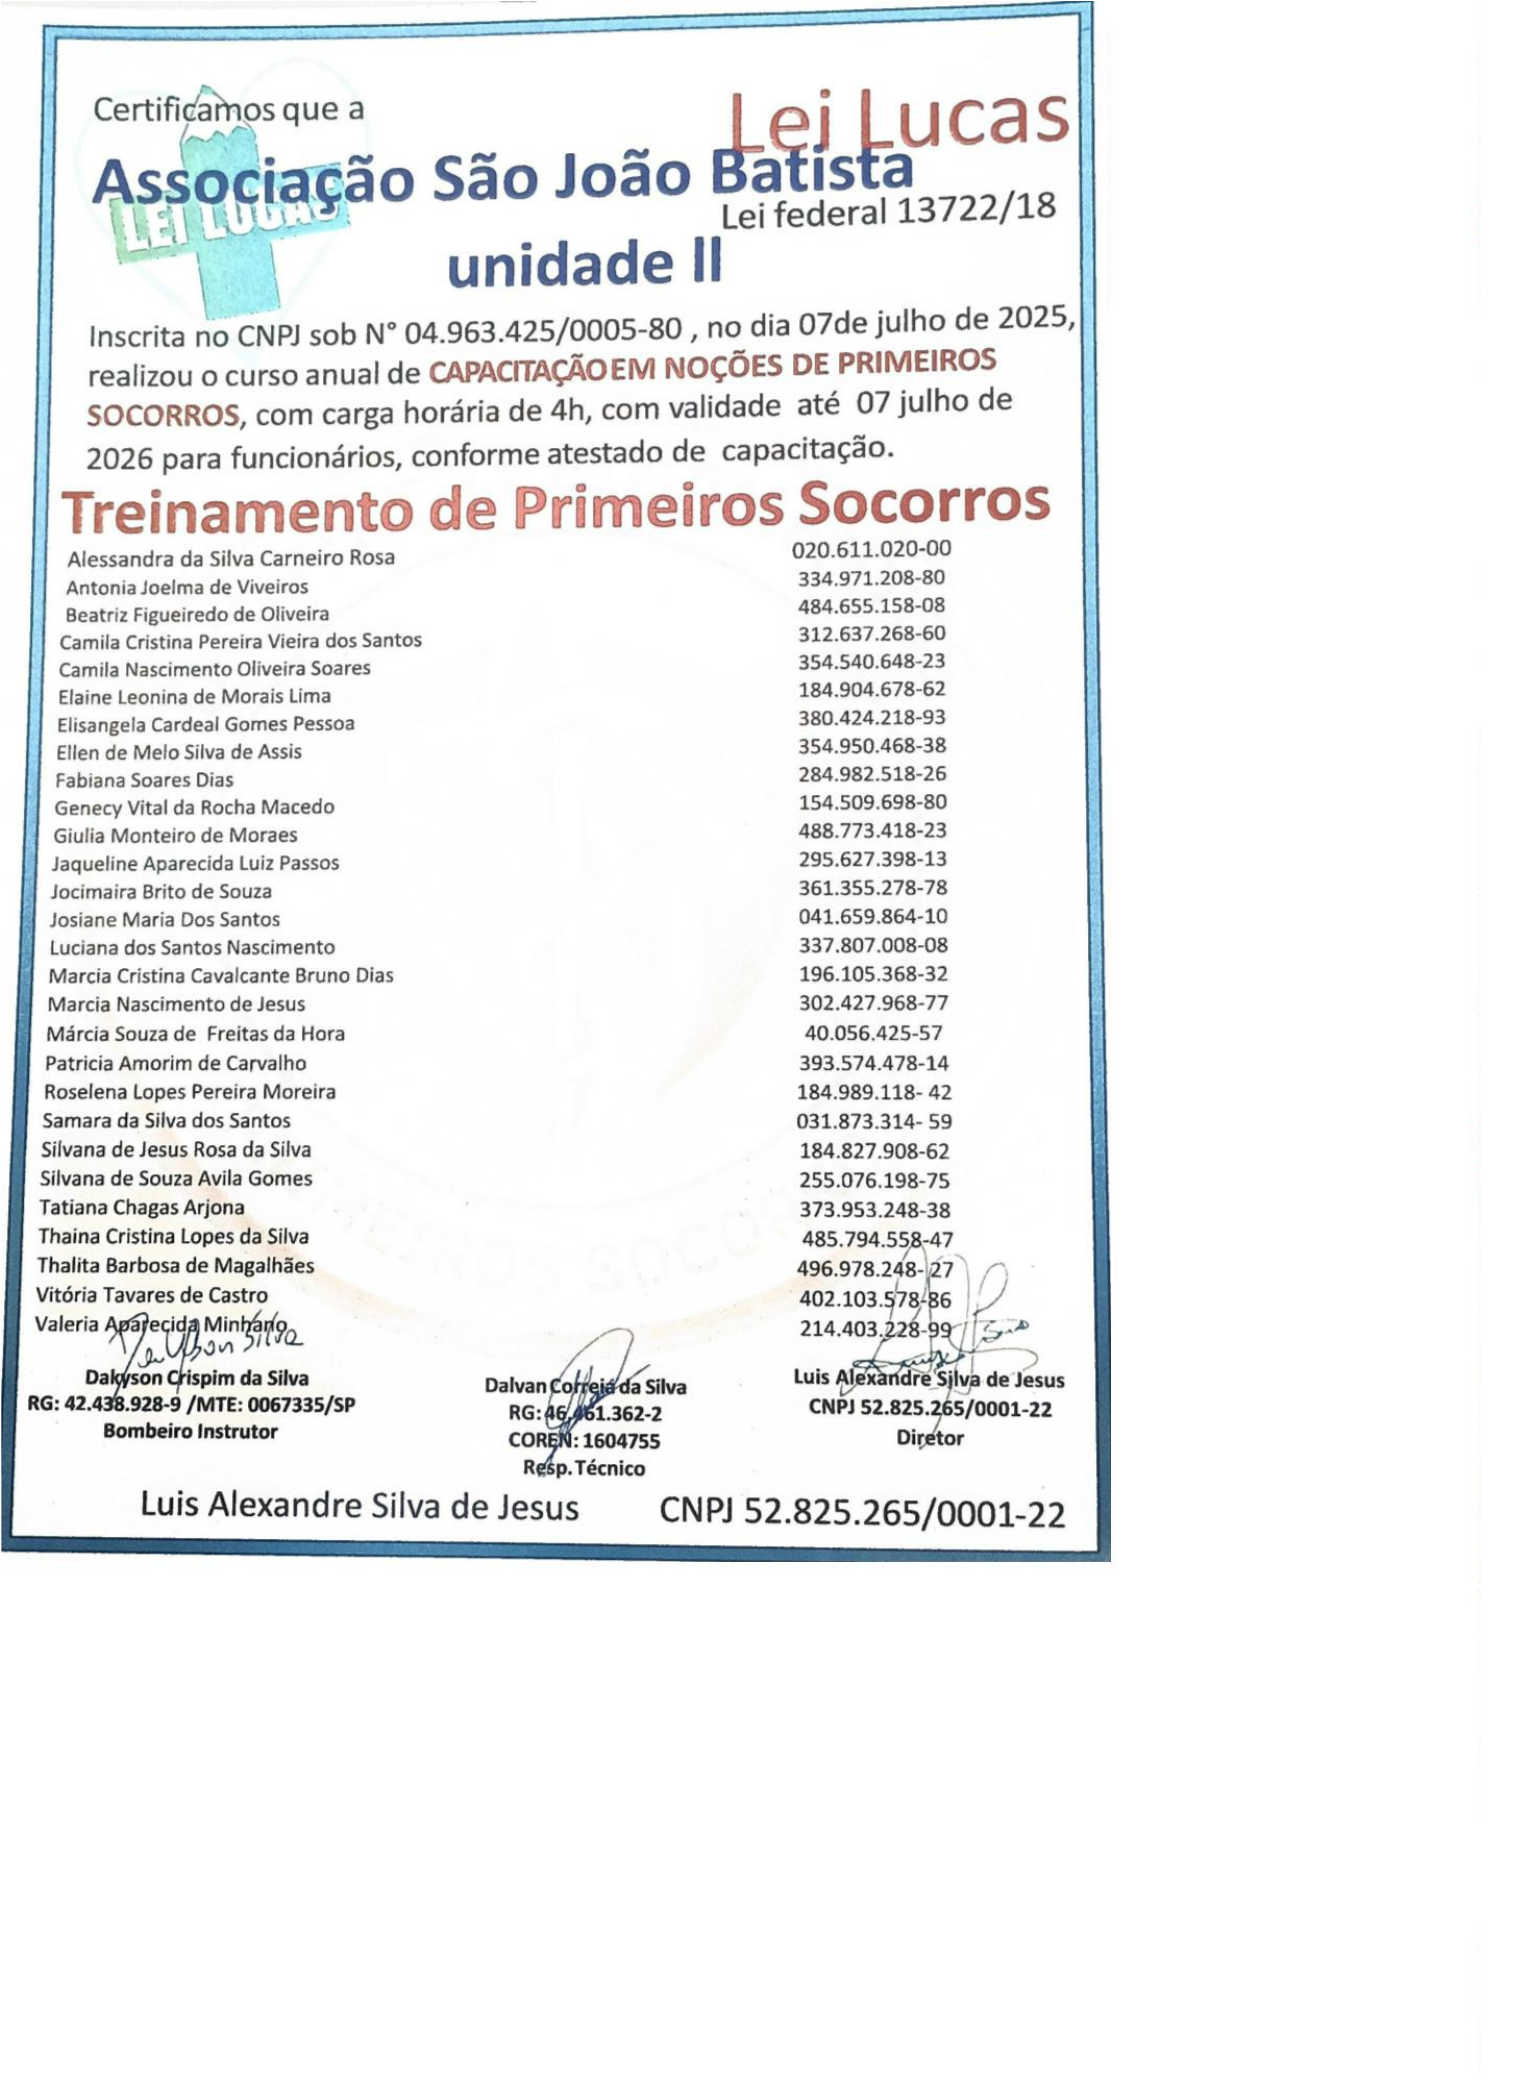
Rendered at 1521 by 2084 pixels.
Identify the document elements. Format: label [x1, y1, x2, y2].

text_box [1, 1, 1481, 2083]
